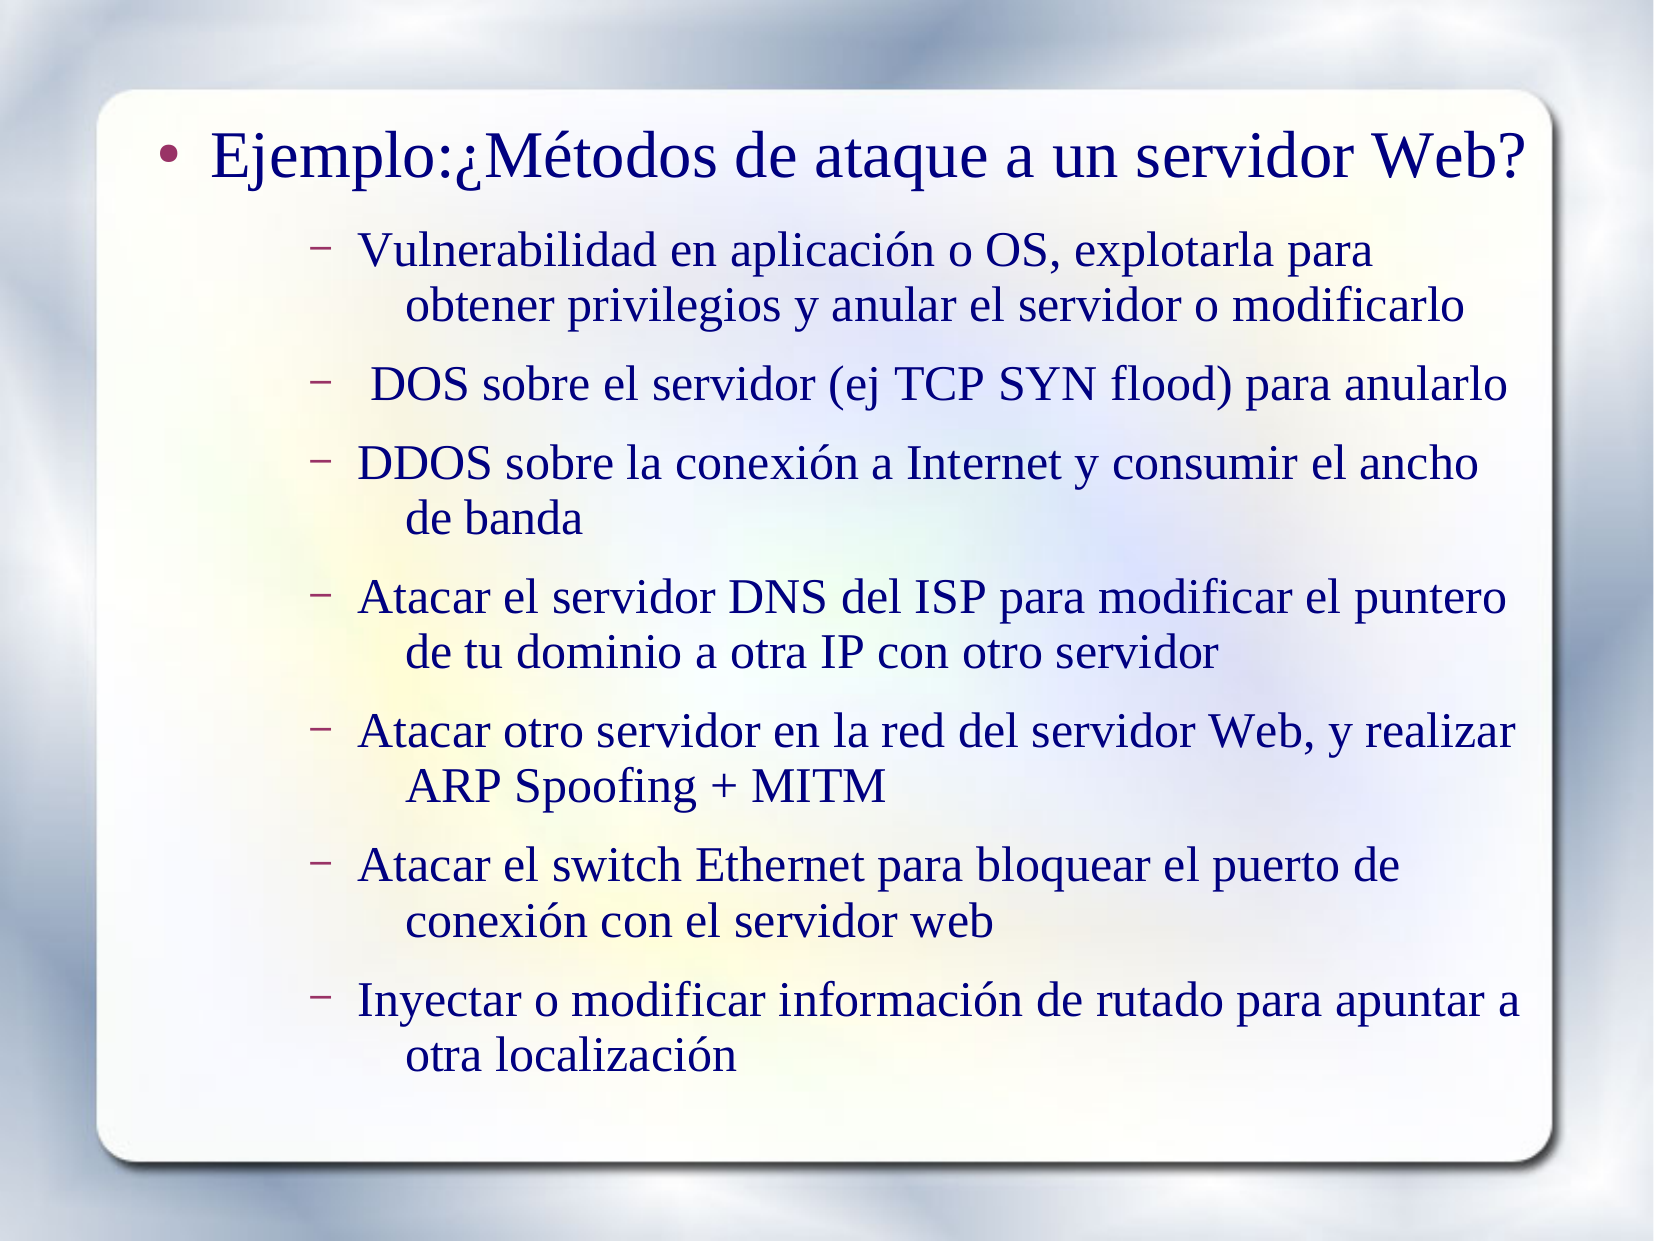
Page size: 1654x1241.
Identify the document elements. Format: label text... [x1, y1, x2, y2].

picture [0, 0, 1654, 1241]
list Ejemplo:¿Métodos de ataque a un servidor Web? Vulnerabilidad en aplicación o OS, explotarla para obtener privilegios y anular el servidor o modificarlo DOS sobre el servidor (ej TCP SYN flood) para anularlo DDOS sobre la conexión a Internet y consumir el ancho de banda Atacar el servidor DNS del ISP para modificar el puntero de tu dominio a otra IP con otro servidor Atacar otro servidor en la red del servidor Web, y realizar ARP Spoofing + MITM Atacar el switch Ethernet para bloquear el puerto de conexión con el servidor web Inyectar o modificar información de rutado para apuntar a otra localización [121, 118, 1534, 1213]
